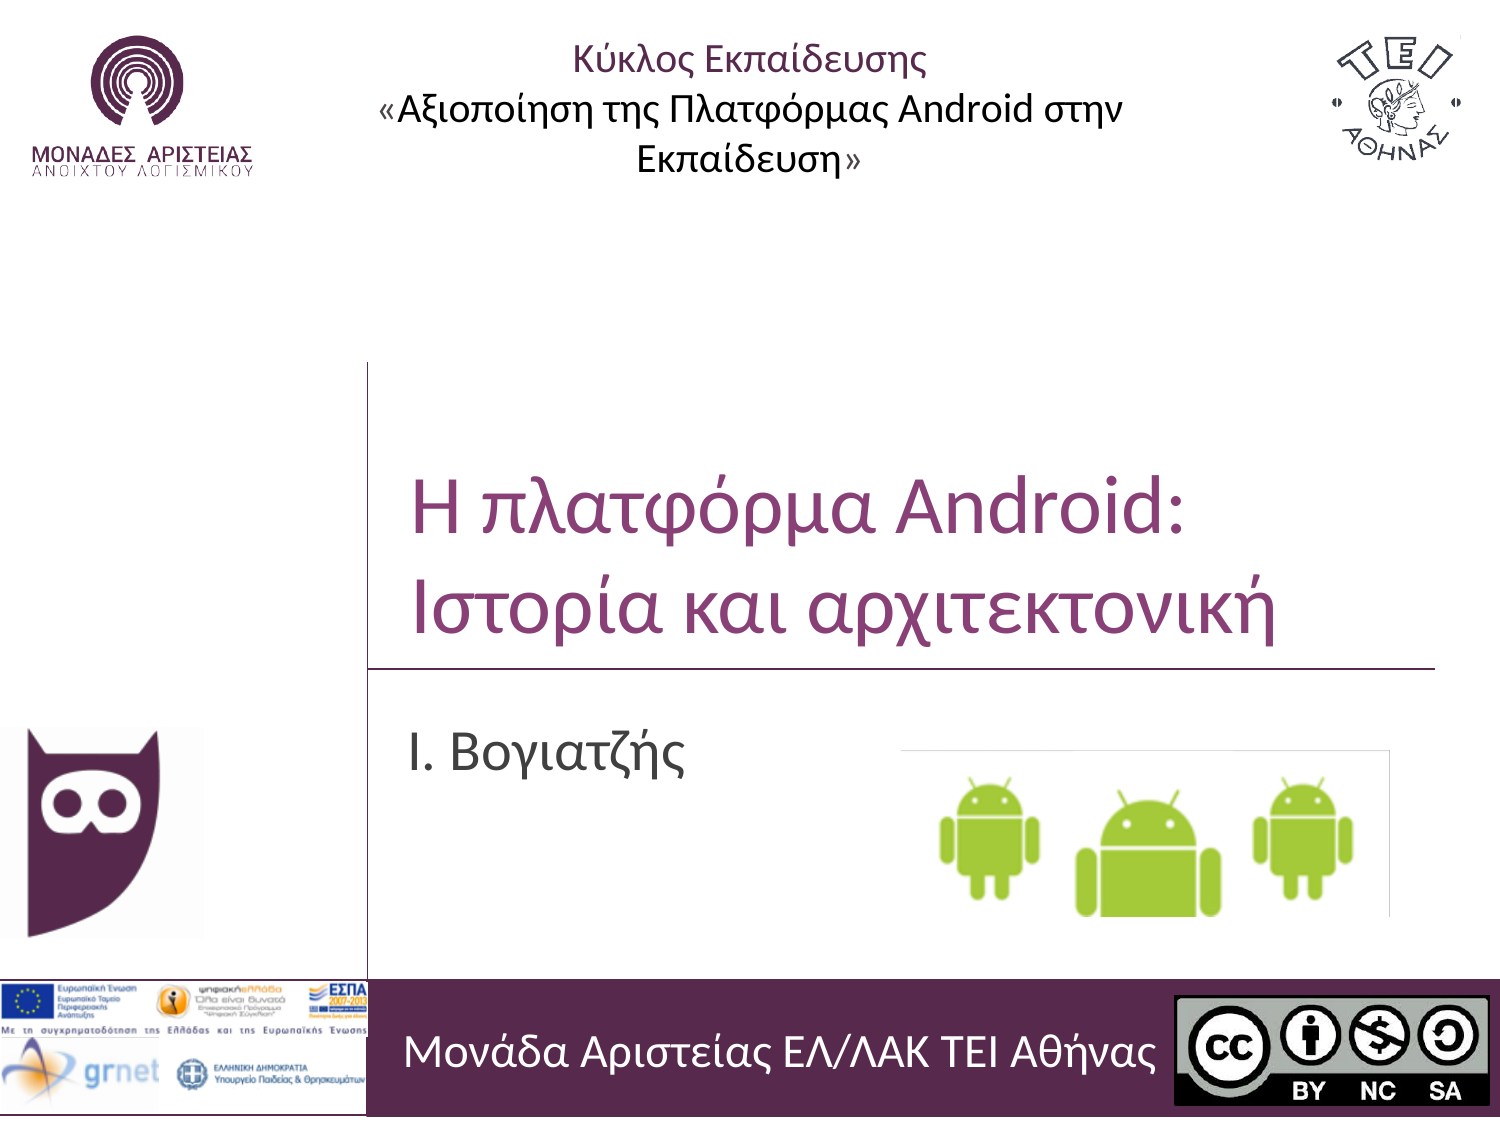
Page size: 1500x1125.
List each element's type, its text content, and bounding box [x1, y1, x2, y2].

picture [1331, 35, 1461, 167]
picture [31, 35, 253, 177]
picture [0, 727, 204, 939]
picture [0, 982, 368, 1113]
picture [901, 749, 1391, 917]
text_box Κύκλος Εκπαίδευσης «Αξιοποίηση της Πλατφόρμας Android στην Εκπαίδευση» [280, 22, 1220, 190]
text_box Ι. Βογιατζής [392, 704, 1455, 963]
picture [1174, 995, 1490, 1106]
subtitle Μονάδα Αριστείας ΕΛ/ΛΑΚ ΤΕΙ Αθήνας [387, 992, 1488, 1105]
title Η πλατφόρμα Android: Ιστορία και αρχιτεκτονική [395, 357, 1500, 658]
picture [175, 1057, 366, 1092]
